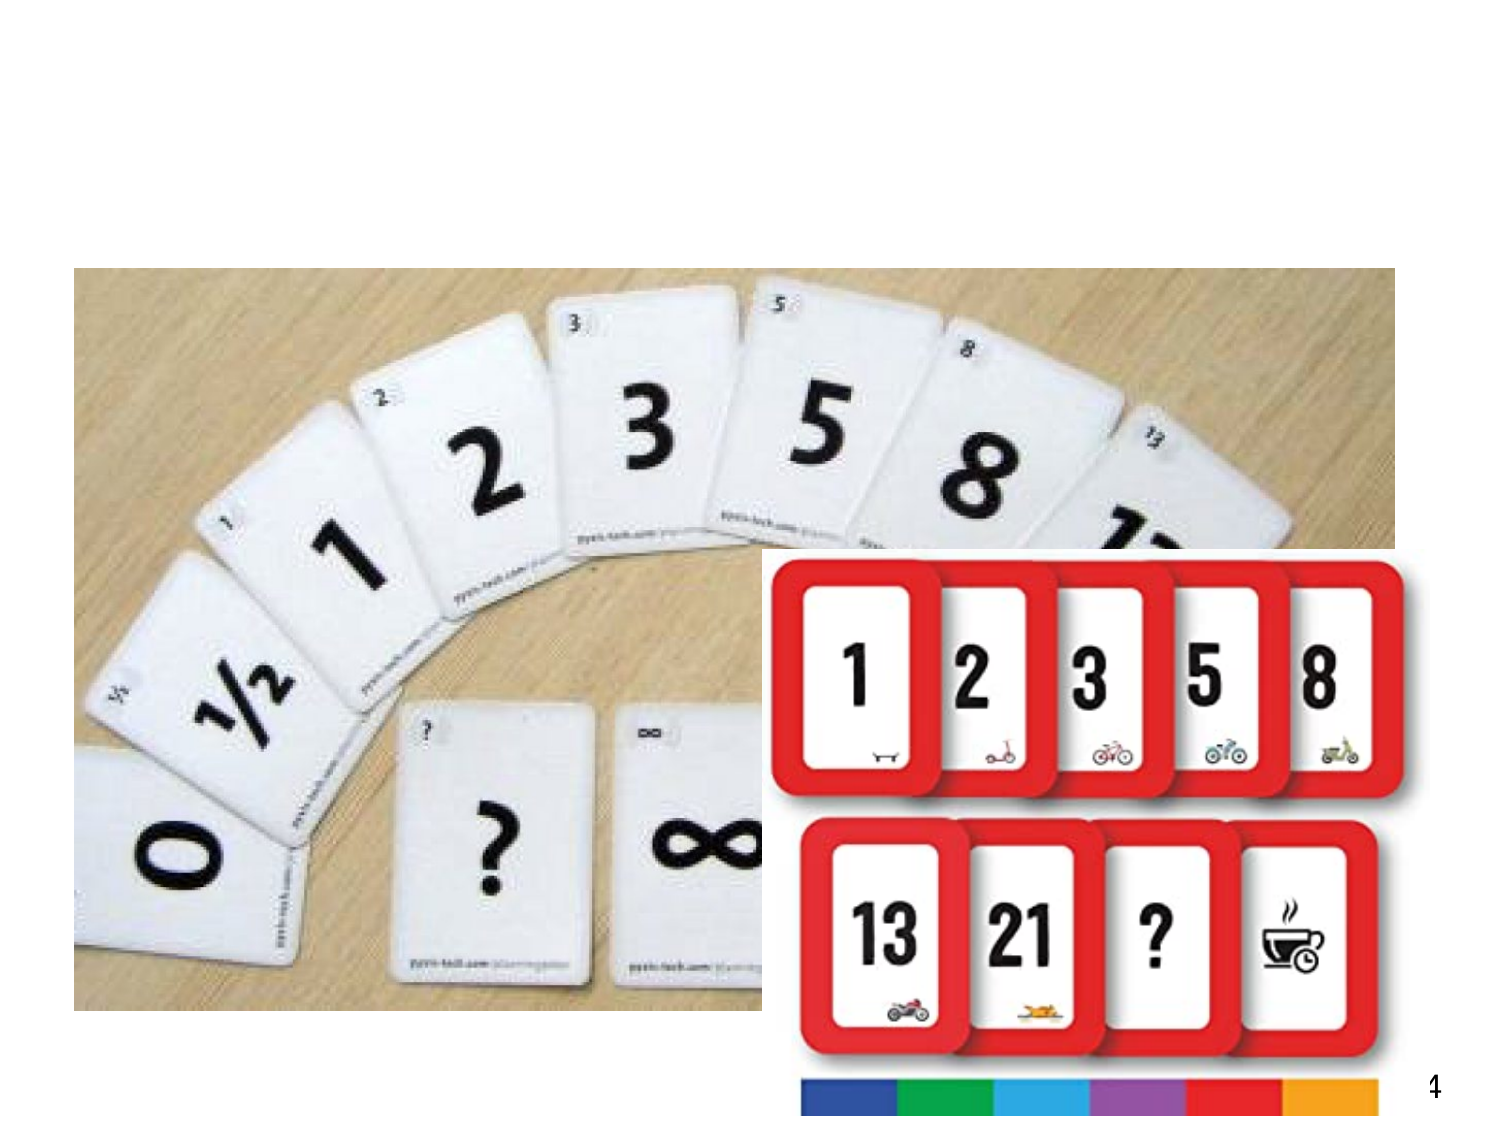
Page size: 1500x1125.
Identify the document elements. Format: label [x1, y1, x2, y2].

picture [74, 203, 1430, 1116]
